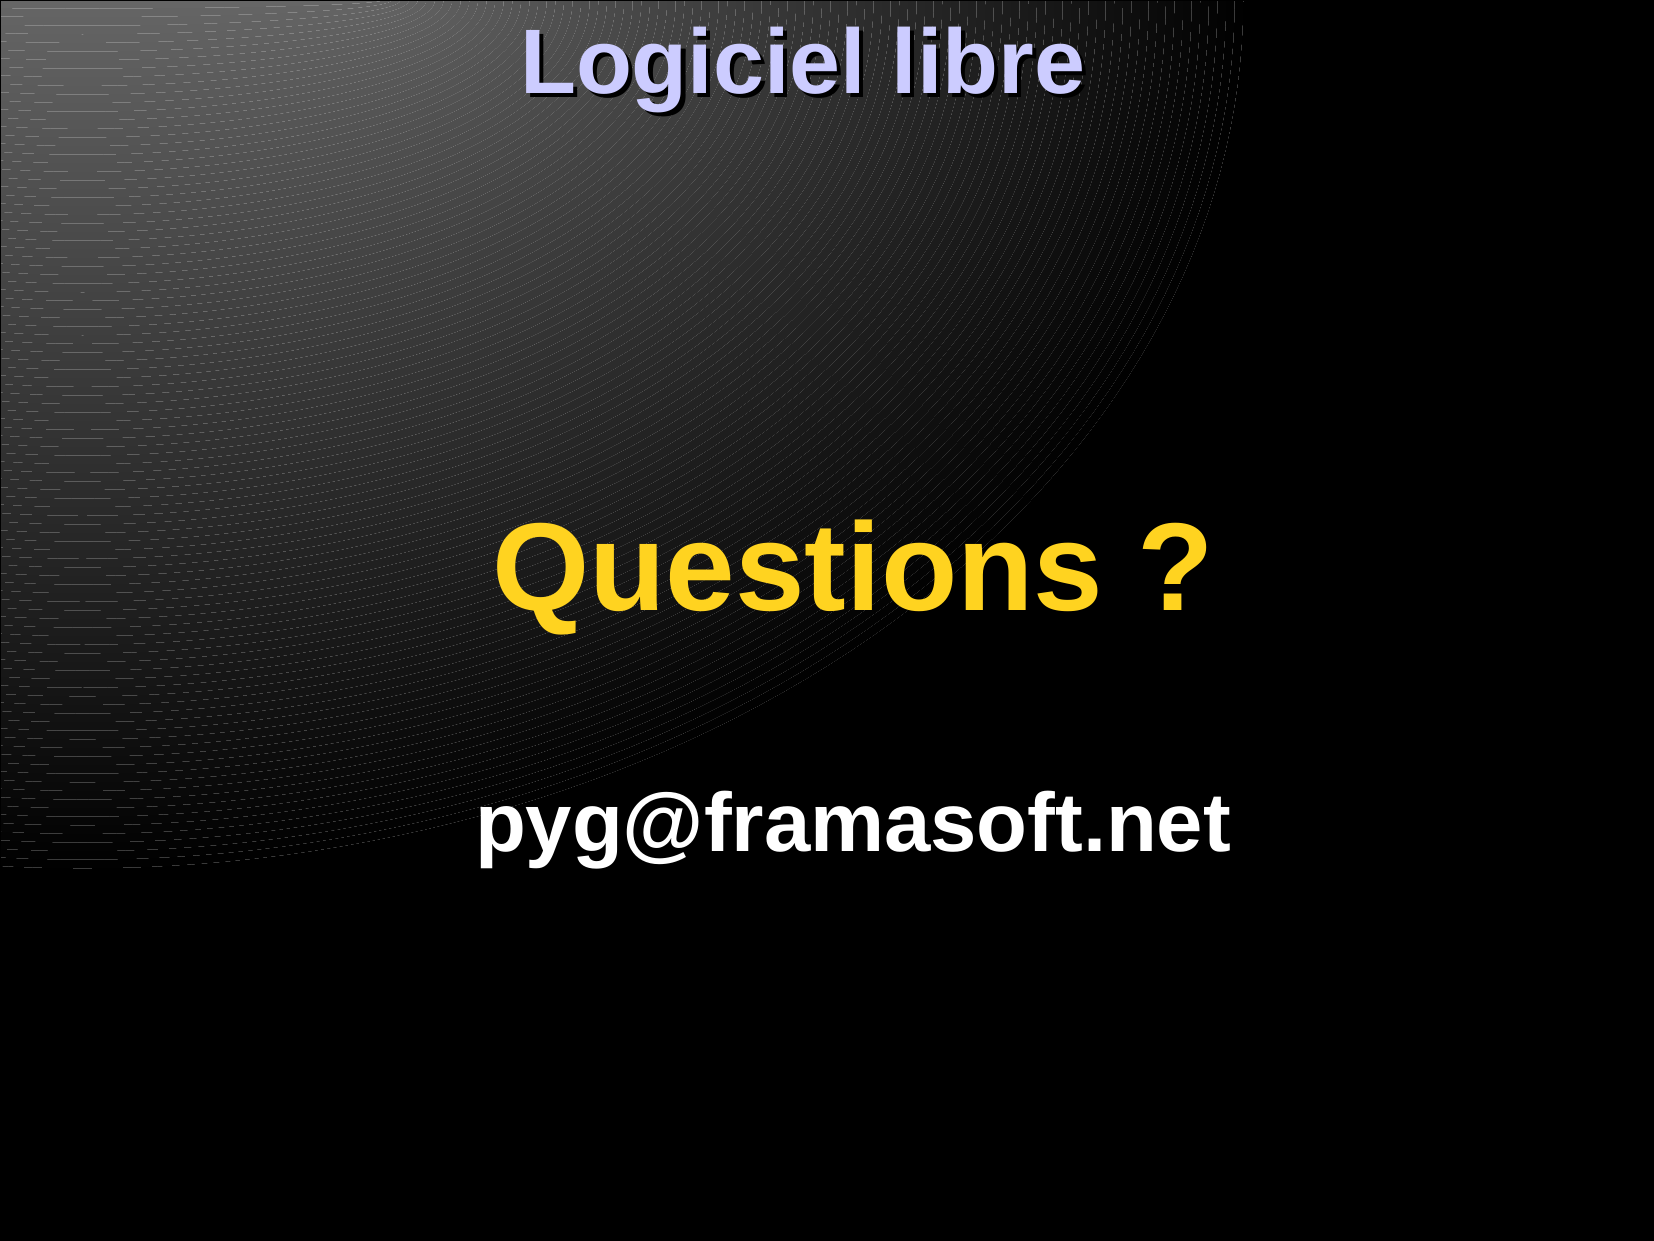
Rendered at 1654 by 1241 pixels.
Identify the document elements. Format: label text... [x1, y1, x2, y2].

subtitle Questions ? pyg@framasoft.net [47, 215, 1625, 1152]
title Logiciel libre [59, 5, 1548, 119]
